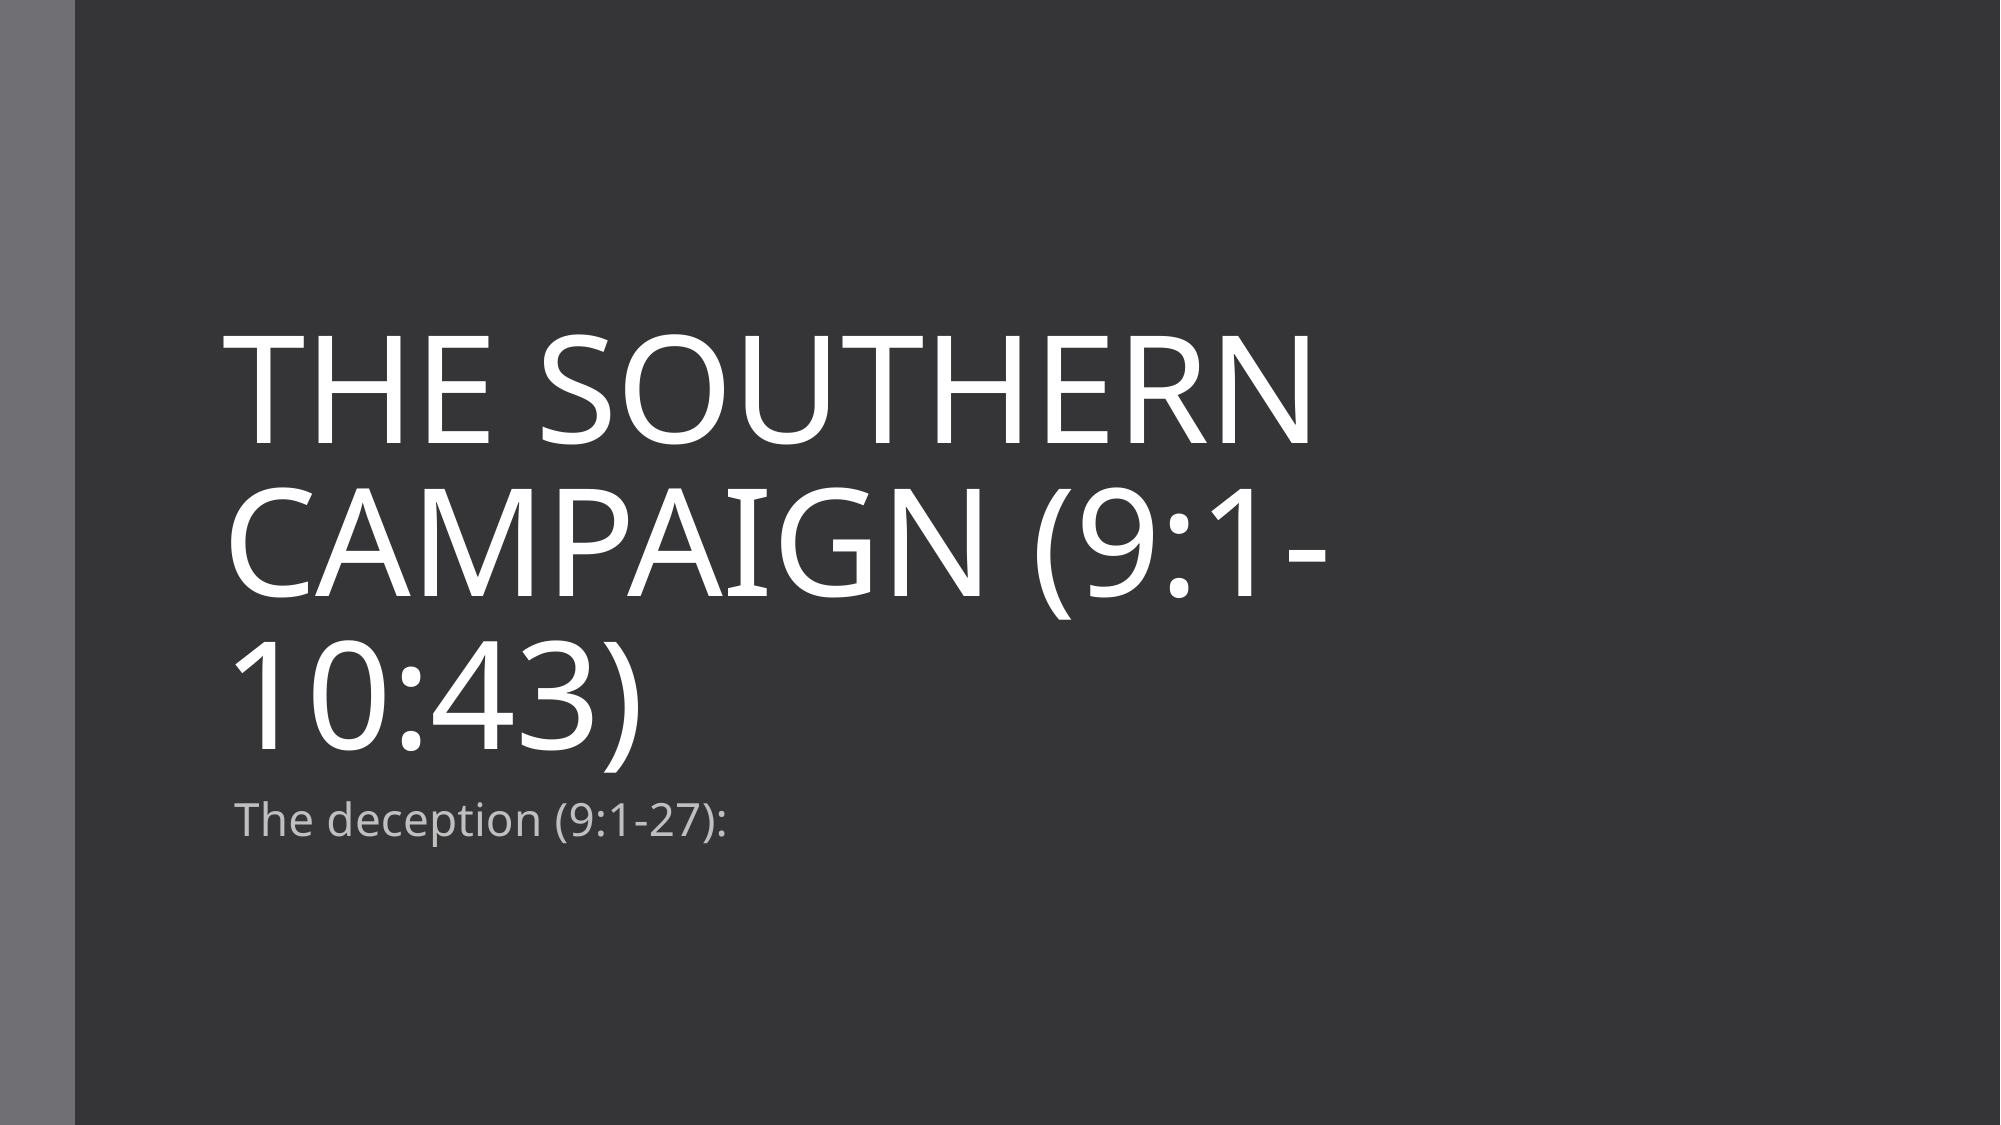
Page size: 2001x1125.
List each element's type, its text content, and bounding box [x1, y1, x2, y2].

subtitle The deception (9:1-27): [206, 787, 1752, 1066]
title THE SOUTHERN CAMPAIGN (9:1-10:43) [206, 124, 1752, 787]
